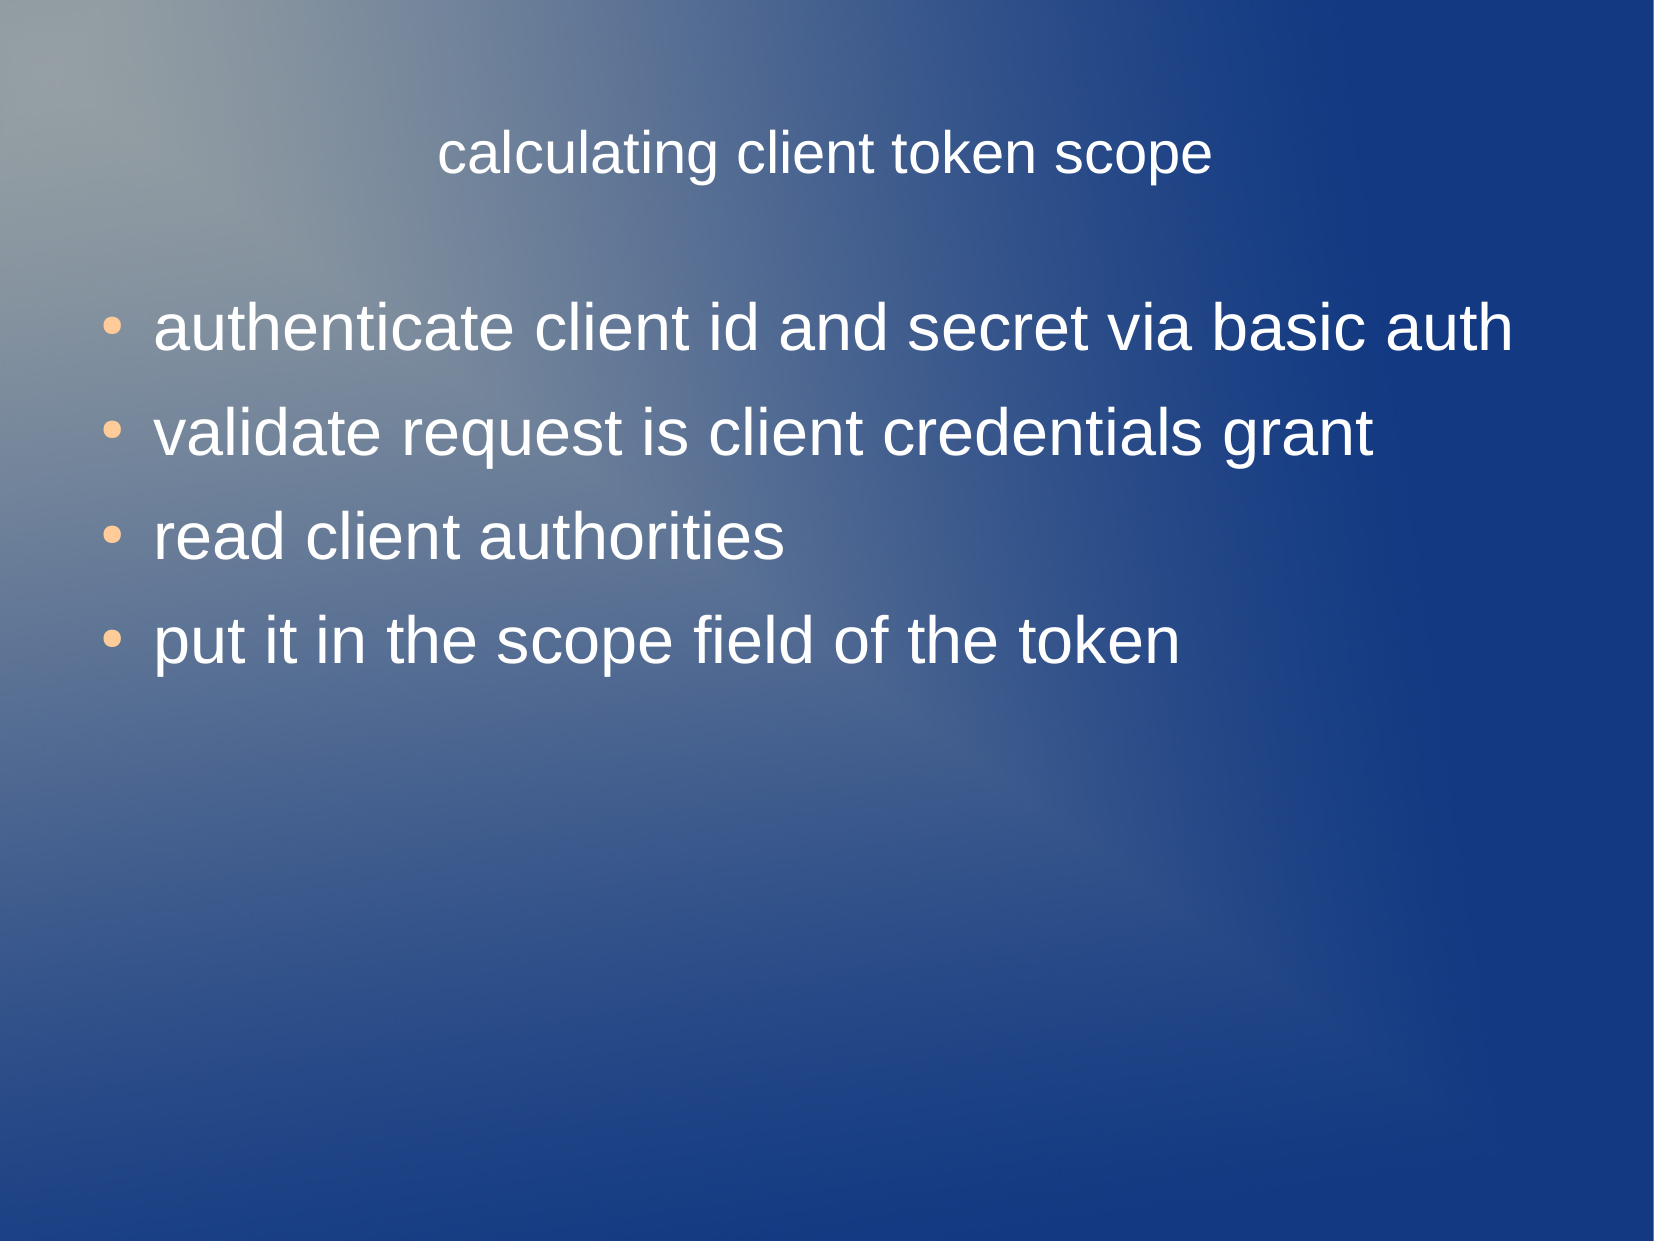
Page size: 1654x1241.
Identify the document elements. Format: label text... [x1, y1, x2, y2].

title calculating client token scope [82, 49, 1571, 257]
picture [0, 0, 1654, 1241]
list authenticate client id and secret via basic auth validate request is client credentials grant read client authorities put it in the scope field of the token [82, 290, 1571, 1010]
